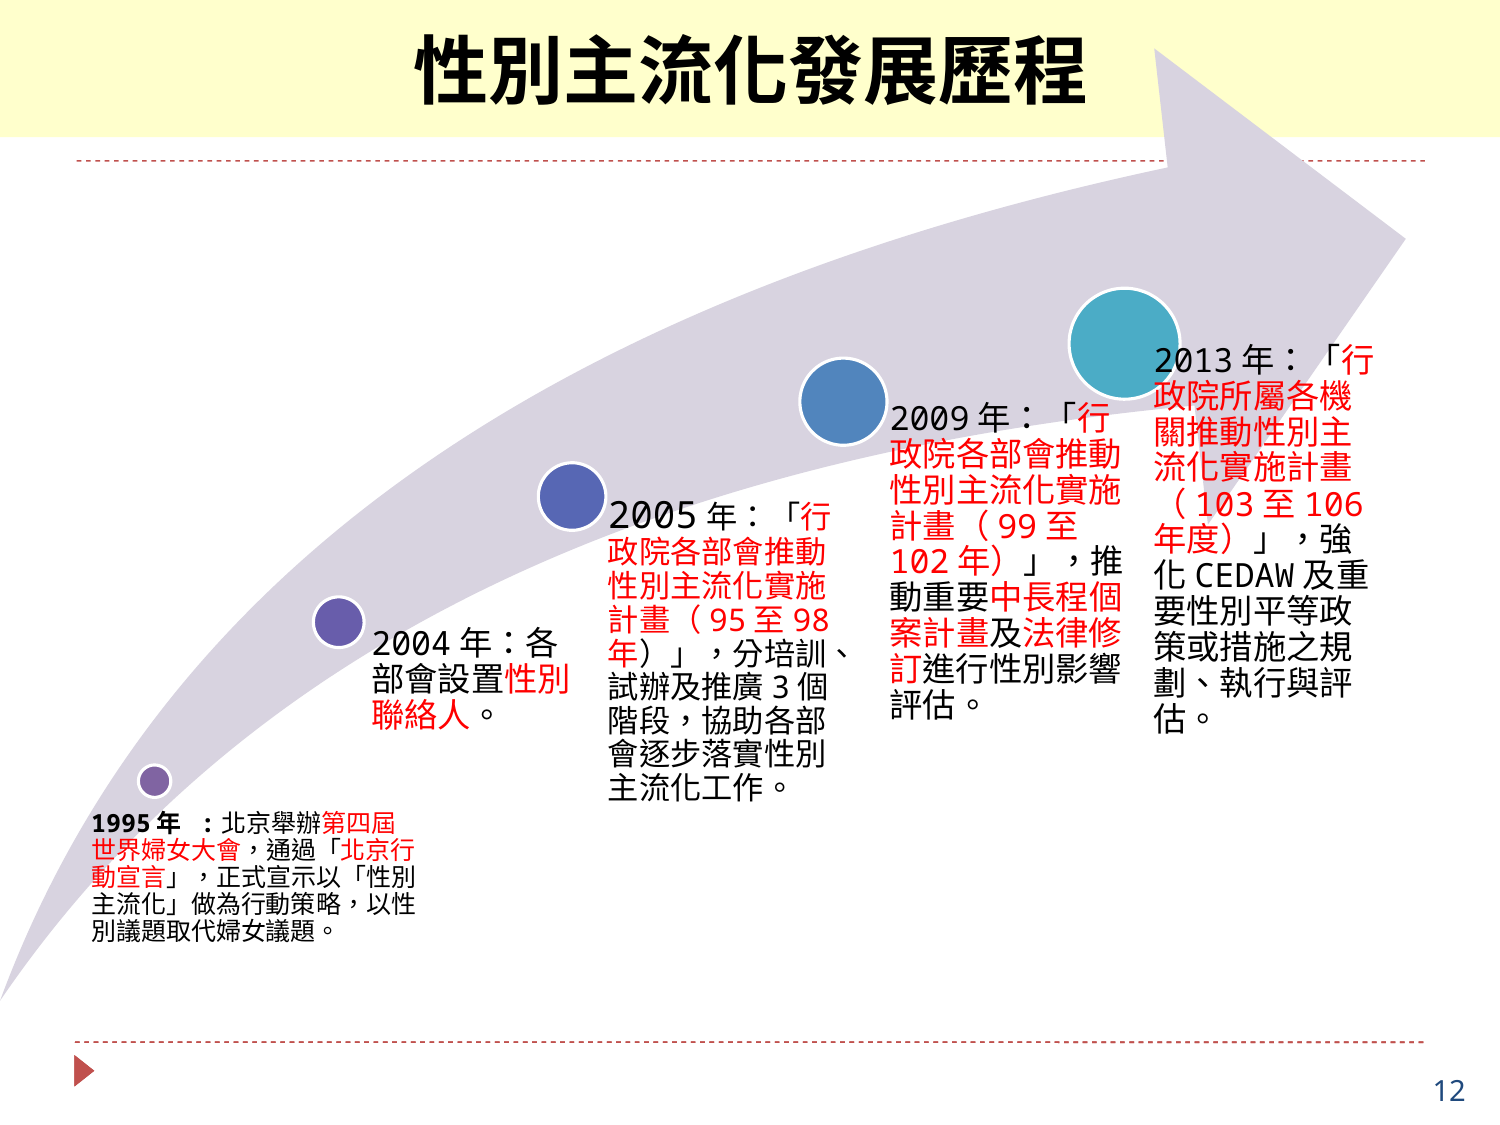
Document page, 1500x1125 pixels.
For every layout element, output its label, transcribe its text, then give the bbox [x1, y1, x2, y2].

text_box 12 [1417, 1065, 1500, 1125]
text_box [0, 842, 73, 1001]
text_box [91, 48, 1406, 811]
text_box 2013年：「行政院所屬各機關推動性別主流化實施計畫（103至106年度）」，強化CEDAW及重要性別平等政策或措施之規劃、執行與評估。 [1094, 343, 1376, 991]
text_box 2005年：「行政院各部會推動性別主流化實施計畫（95至98年）」，分培訓、試辦及推廣3個階段，協助各部會逐步落實性別主流化工作。 [572, 496, 843, 991]
text_box 2004年：各部會設置性別聯絡人。 [344, 626, 578, 1002]
text_box 1995年 :北京舉辦第四屆世界婦女大會，通過「北京行動宣言」，正式宣示以「性別主流化」做為行動策略，以性別議題取代婦女議題。 [73, 811, 420, 1021]
text_box 性別主流化發展歷程 [0, 0, 1500, 138]
text_box 2009年：「行政院各部會推動性別主流化實施計畫（99至102年）」，推動重要中長程個案計畫及法律修訂進行性別影響評估。 [843, 401, 1094, 991]
